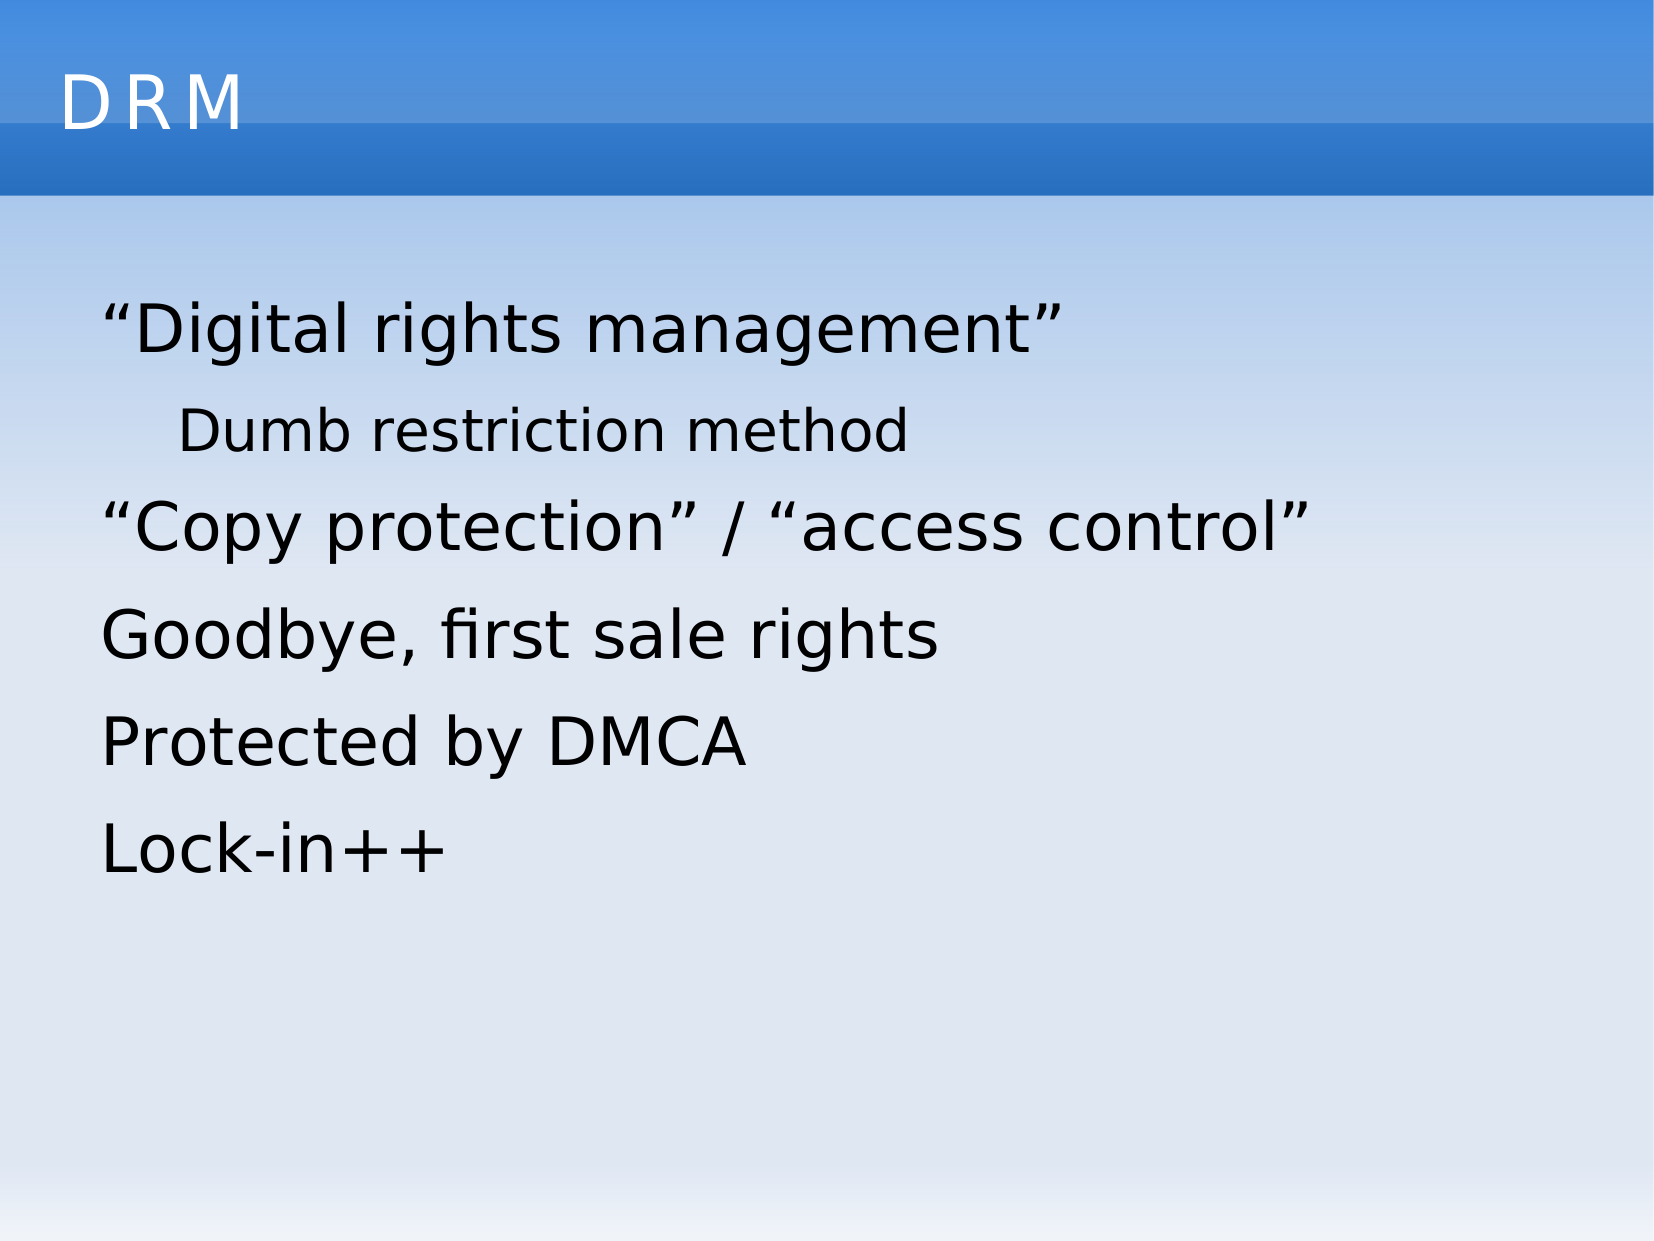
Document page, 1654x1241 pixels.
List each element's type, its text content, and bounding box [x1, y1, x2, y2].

list “Digital rights management” Dumb restriction method “Copy protection” / “access control” Goodbye, first sale rights Protected by DMCA Lock-in++ [82, 290, 1571, 1109]
picture [0, 0, 1654, 1241]
title DRM [59, 29, 1270, 178]
